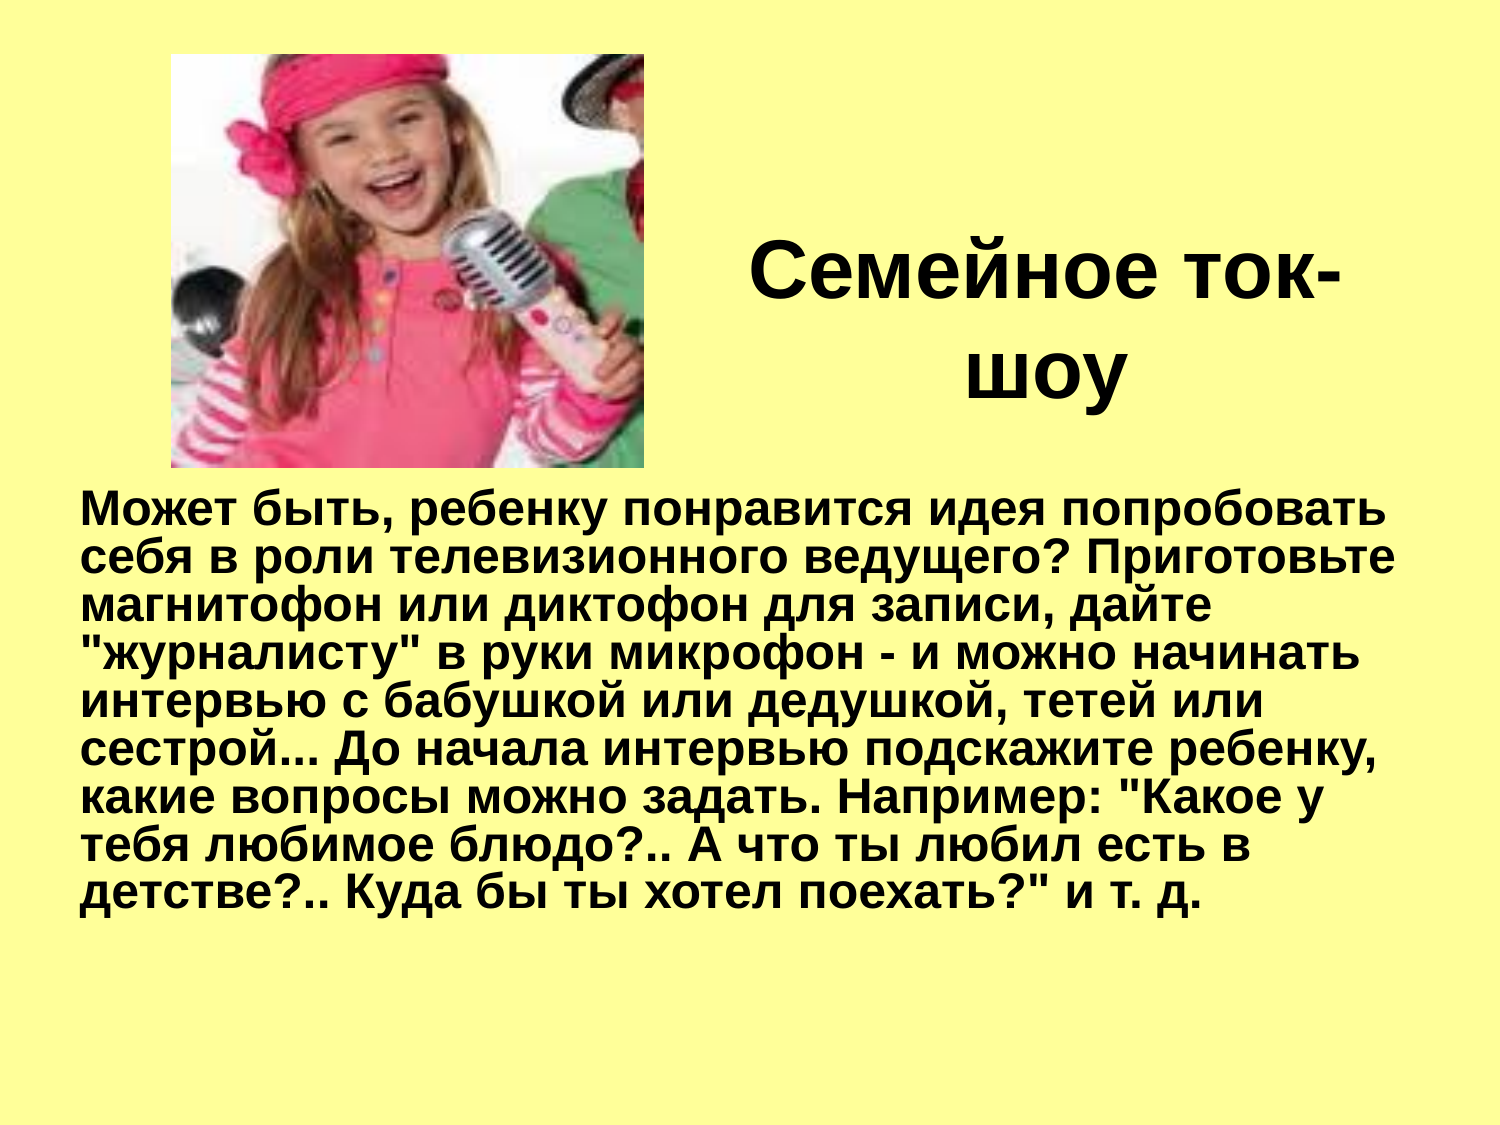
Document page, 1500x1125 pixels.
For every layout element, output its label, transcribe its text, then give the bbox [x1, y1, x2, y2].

picture [171, 54, 644, 468]
list Может быть, ребенку понравится идея попробовать себя в роли телевизионного ведущего? Приготовьте магнитофон или диктофон для записи, дайте "журналисту" в руки микрофон - и можно начинать интервью с бабушкой или дедушкой, тетей или сестрой... До начала интервью подскажите ребенку, какие вопросы можно задать. Например: "Какое у тебя любимое блюдо?.. А что ты любил есть в детстве?.. Куда бы ты хотел поехать?" и т. д. [64, 479, 1415, 1083]
title Семейное ток-шоу [655, 208, 1437, 433]
